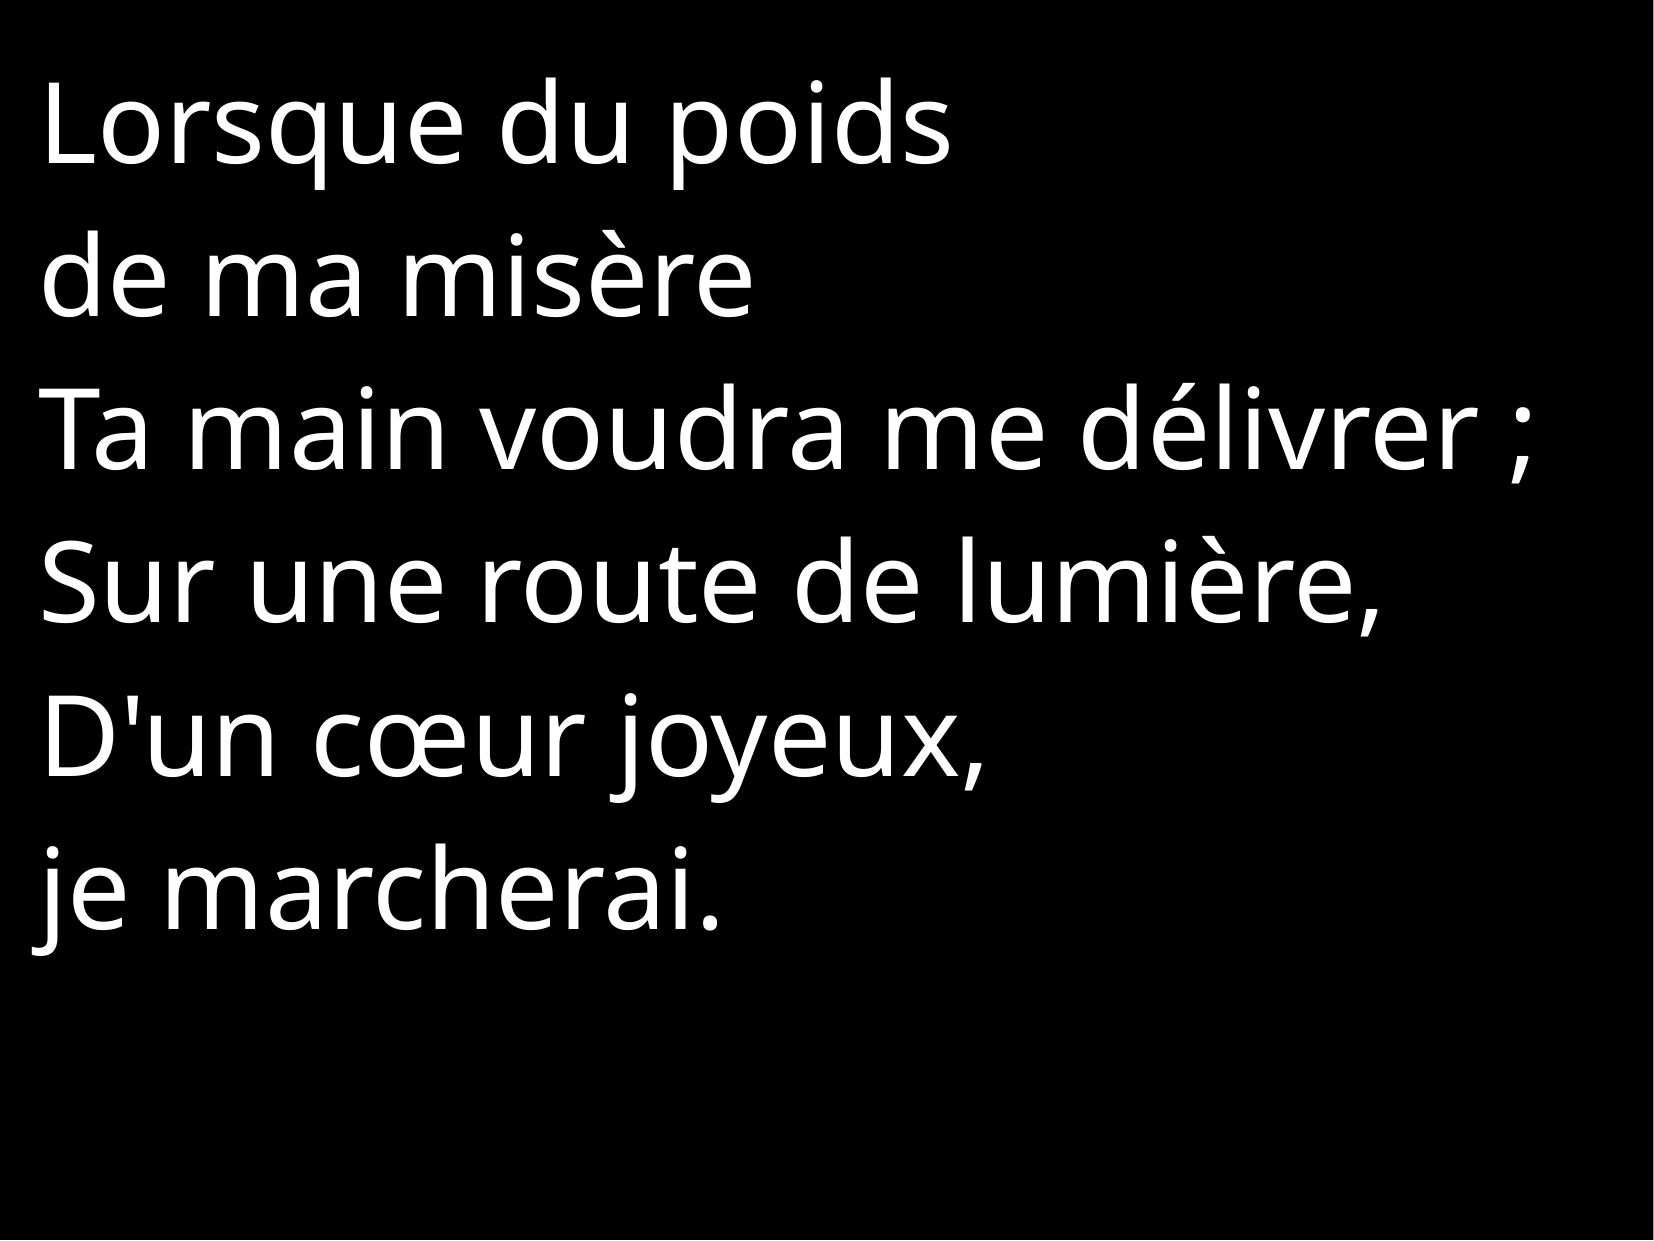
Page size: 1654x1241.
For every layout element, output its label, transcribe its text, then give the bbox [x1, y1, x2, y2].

text_box Lorsque du poids de ma misère Ta main voudra me délivrer ; Sur une route de lumière, D'un cœur joyeux, je marcherai. [23, 35, 1630, 1205]
